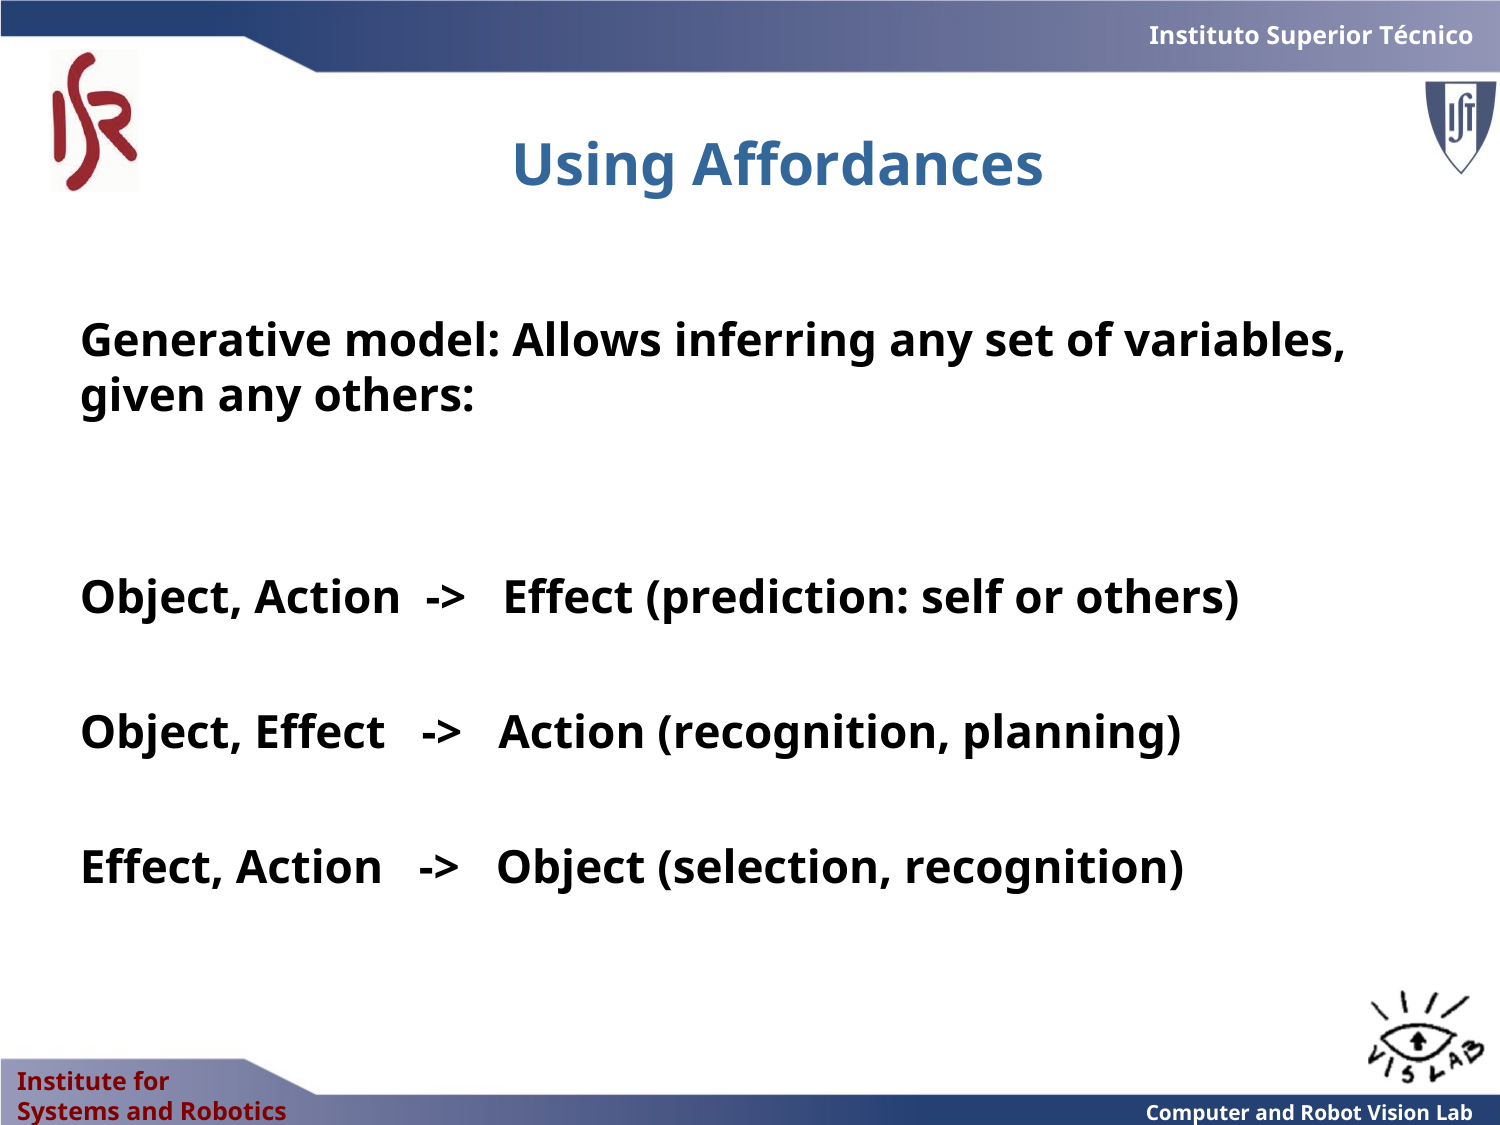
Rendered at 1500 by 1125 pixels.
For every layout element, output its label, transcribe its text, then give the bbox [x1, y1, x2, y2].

text_box Generative model: Allows inferring any set of variables, given any others: Object, Action -> Effect (prediction: self or others) Object, Effect -> Action (recognition, planning) Effect, Action -> Object (selection, recognition) [64, 303, 1447, 1125]
picture [0, 0, 1500, 1125]
text_box Using Affordances [227, 104, 1329, 221]
